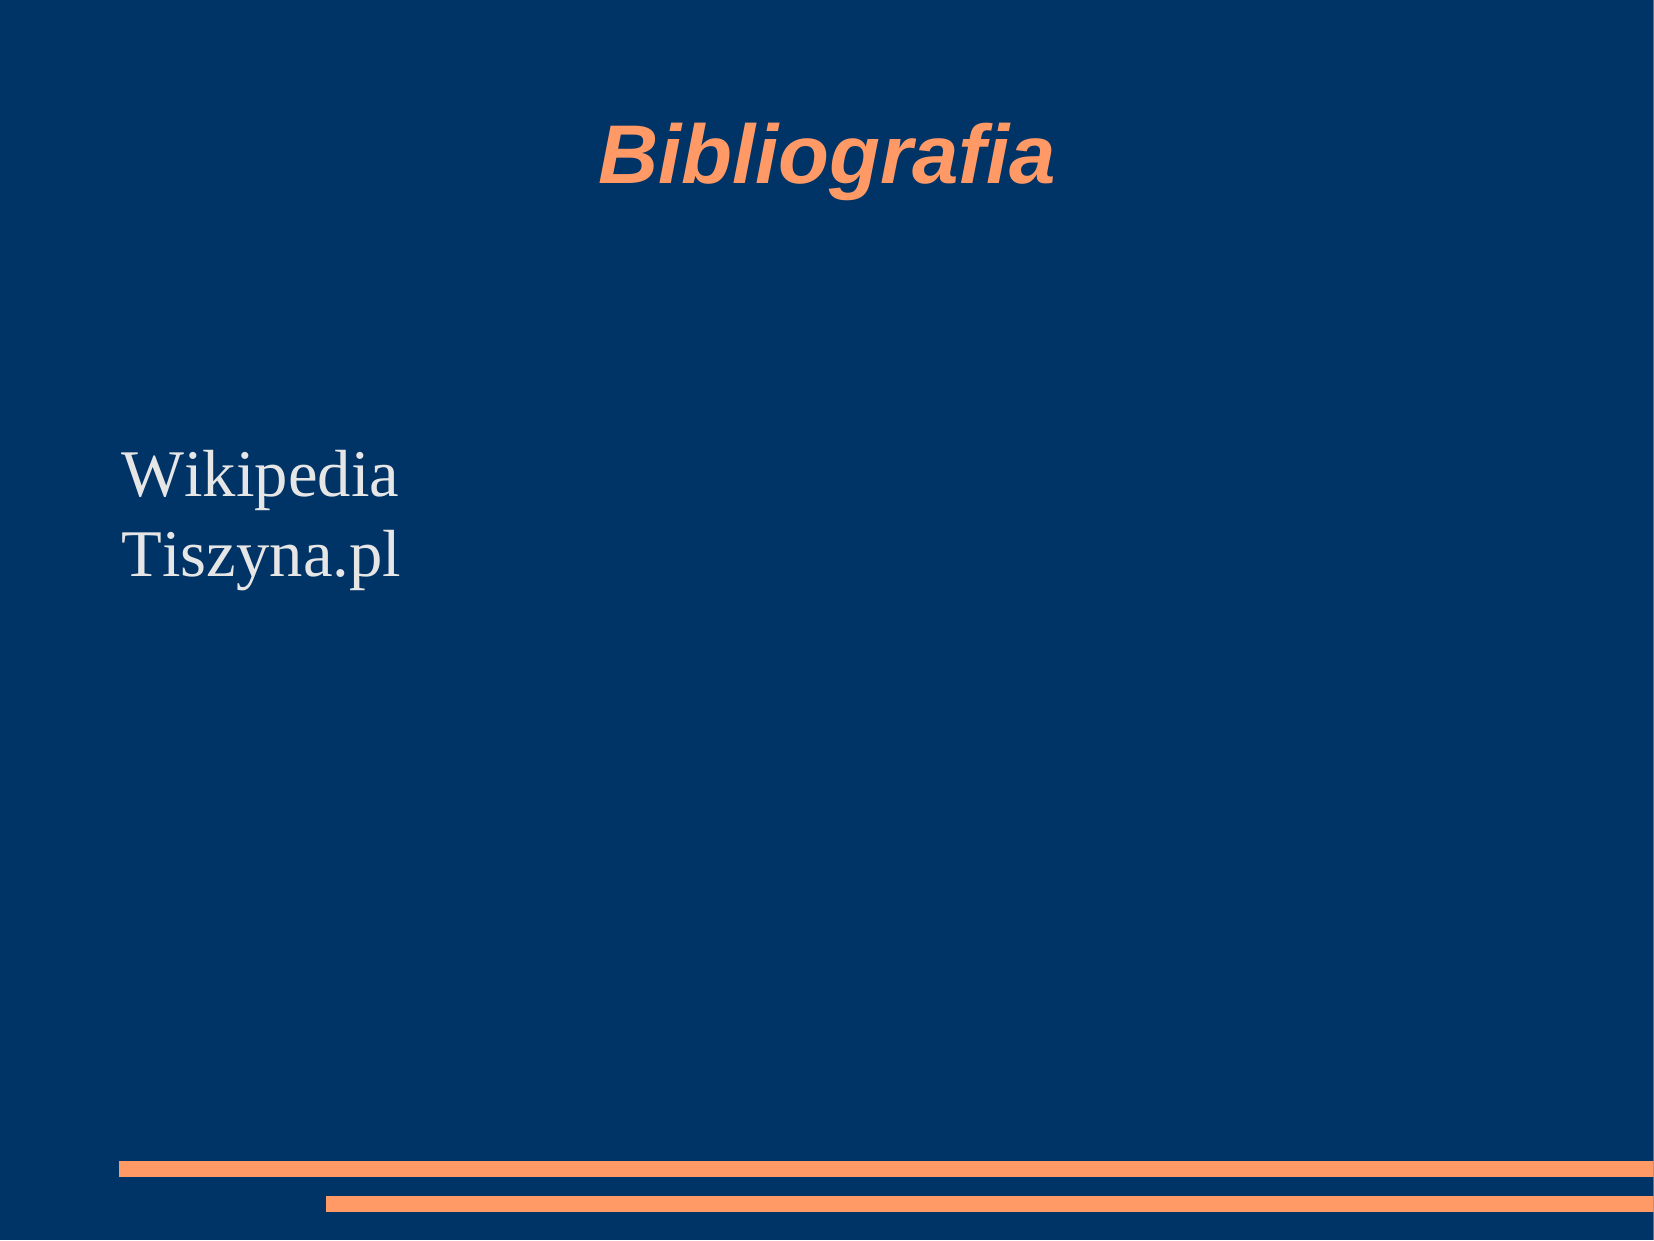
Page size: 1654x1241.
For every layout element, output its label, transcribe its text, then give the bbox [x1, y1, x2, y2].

title Bibliografia [121, 46, 1534, 254]
list Wikipedia Tiszyna.pl [121, 430, 1561, 1241]
